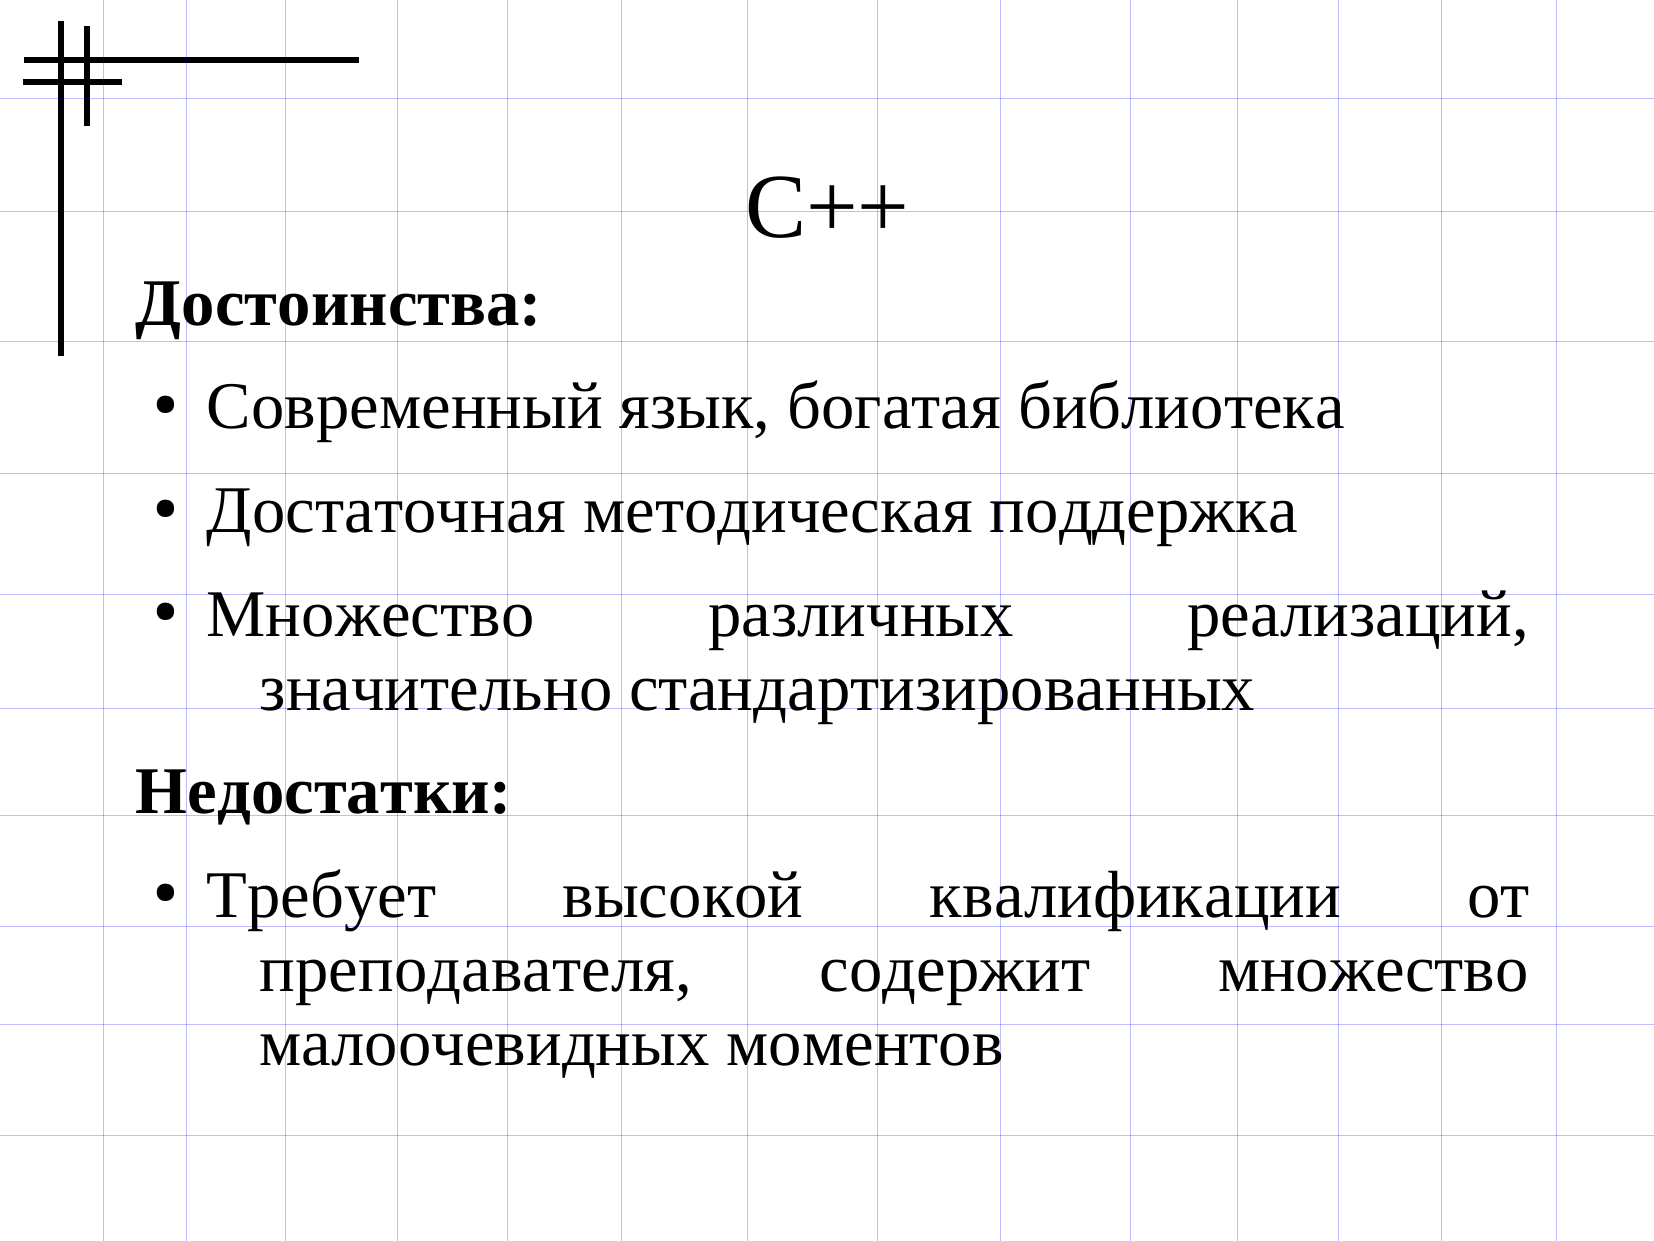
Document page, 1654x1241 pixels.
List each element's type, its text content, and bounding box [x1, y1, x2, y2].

title С++ [121, 102, 1534, 311]
list Достоинства: Современный язык, богатая библиотека Достаточная методическая поддержка Множество различных реализаций, значительно стандартизированных Недостатки: Требует высокой квалификации от преподавателя, содержит множество малоочевидных моментов [118, 265, 1531, 1184]
